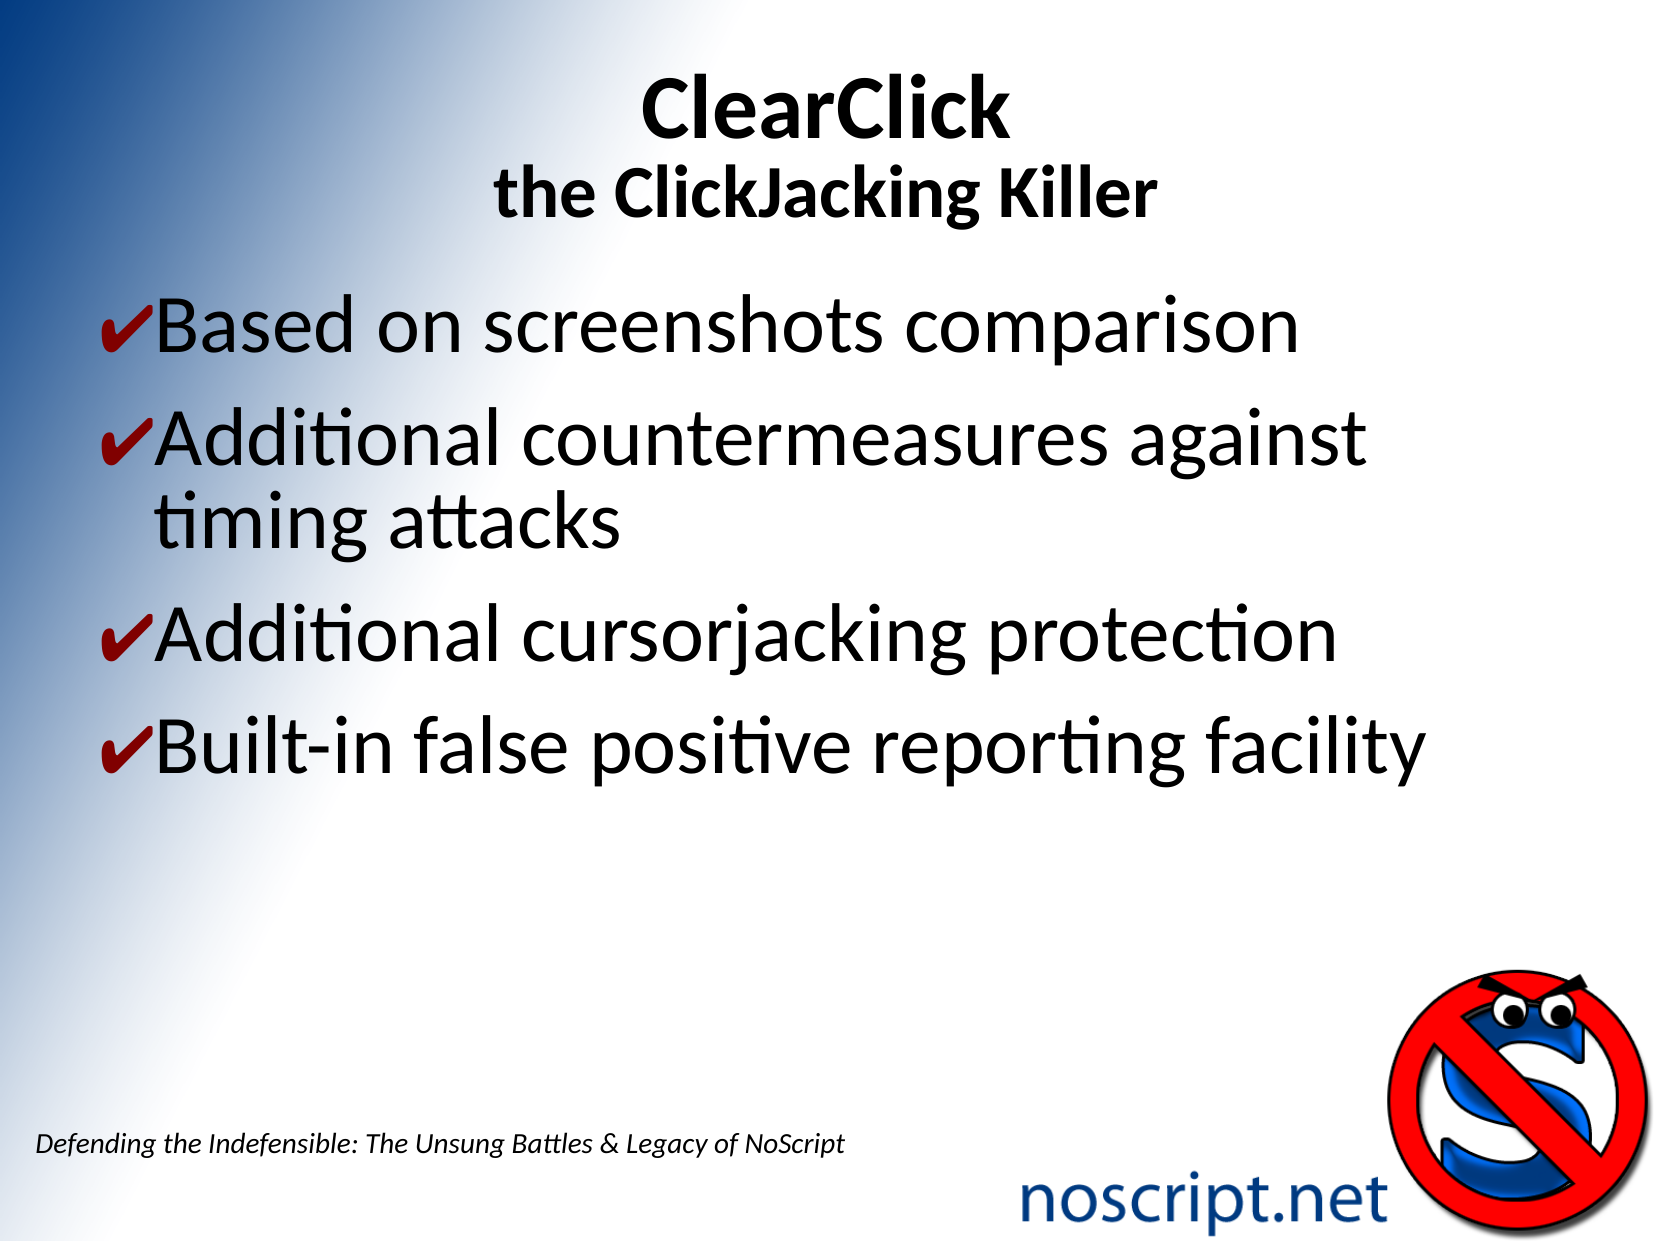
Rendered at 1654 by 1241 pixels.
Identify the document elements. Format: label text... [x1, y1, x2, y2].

title ClearClick the ClickJacking Killer [82, 49, 1571, 257]
picture [0, 0, 1654, 1241]
list Based on screenshots comparison Additional countermeasures against timing attacks Additional cursorjacking protection Built-in false positive reporting facility [82, 290, 1571, 1010]
